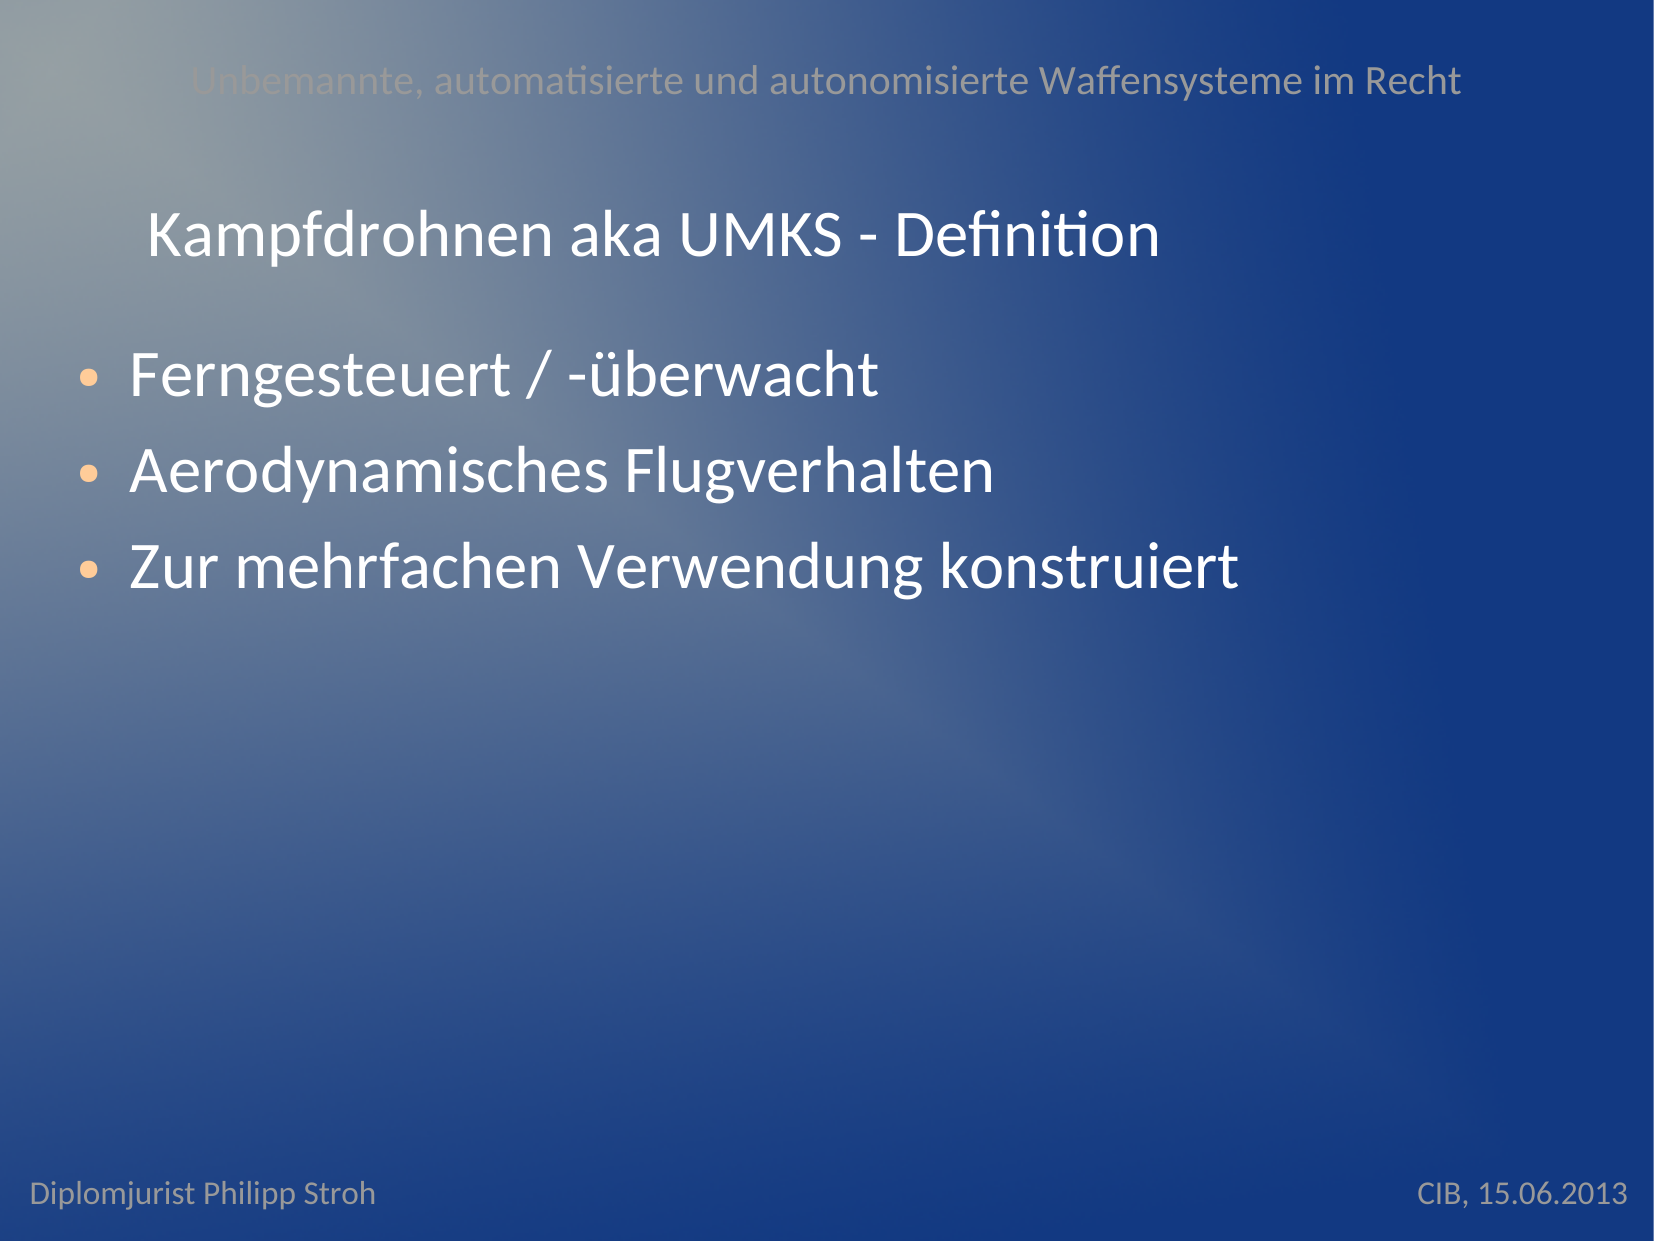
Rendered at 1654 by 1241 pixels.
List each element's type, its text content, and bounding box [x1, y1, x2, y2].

list Kampfdrohnen aka UMKS - Definition [76, 206, 1565, 598]
title Unbemannte, automatisierte und autonomisierte Waffensysteme im Recht [82, 0, 1571, 188]
title Diplomjurist Philipp Stroh [29, 1151, 414, 1241]
picture [0, 0, 1654, 1241]
list Ferngesteuert / -überwacht Aerodynamisches Flugverhalten Zur mehrfachen Verwendung konstruiert [59, 249, 1548, 857]
title CIB, 15.06.2013 [1417, 1151, 1654, 1241]
